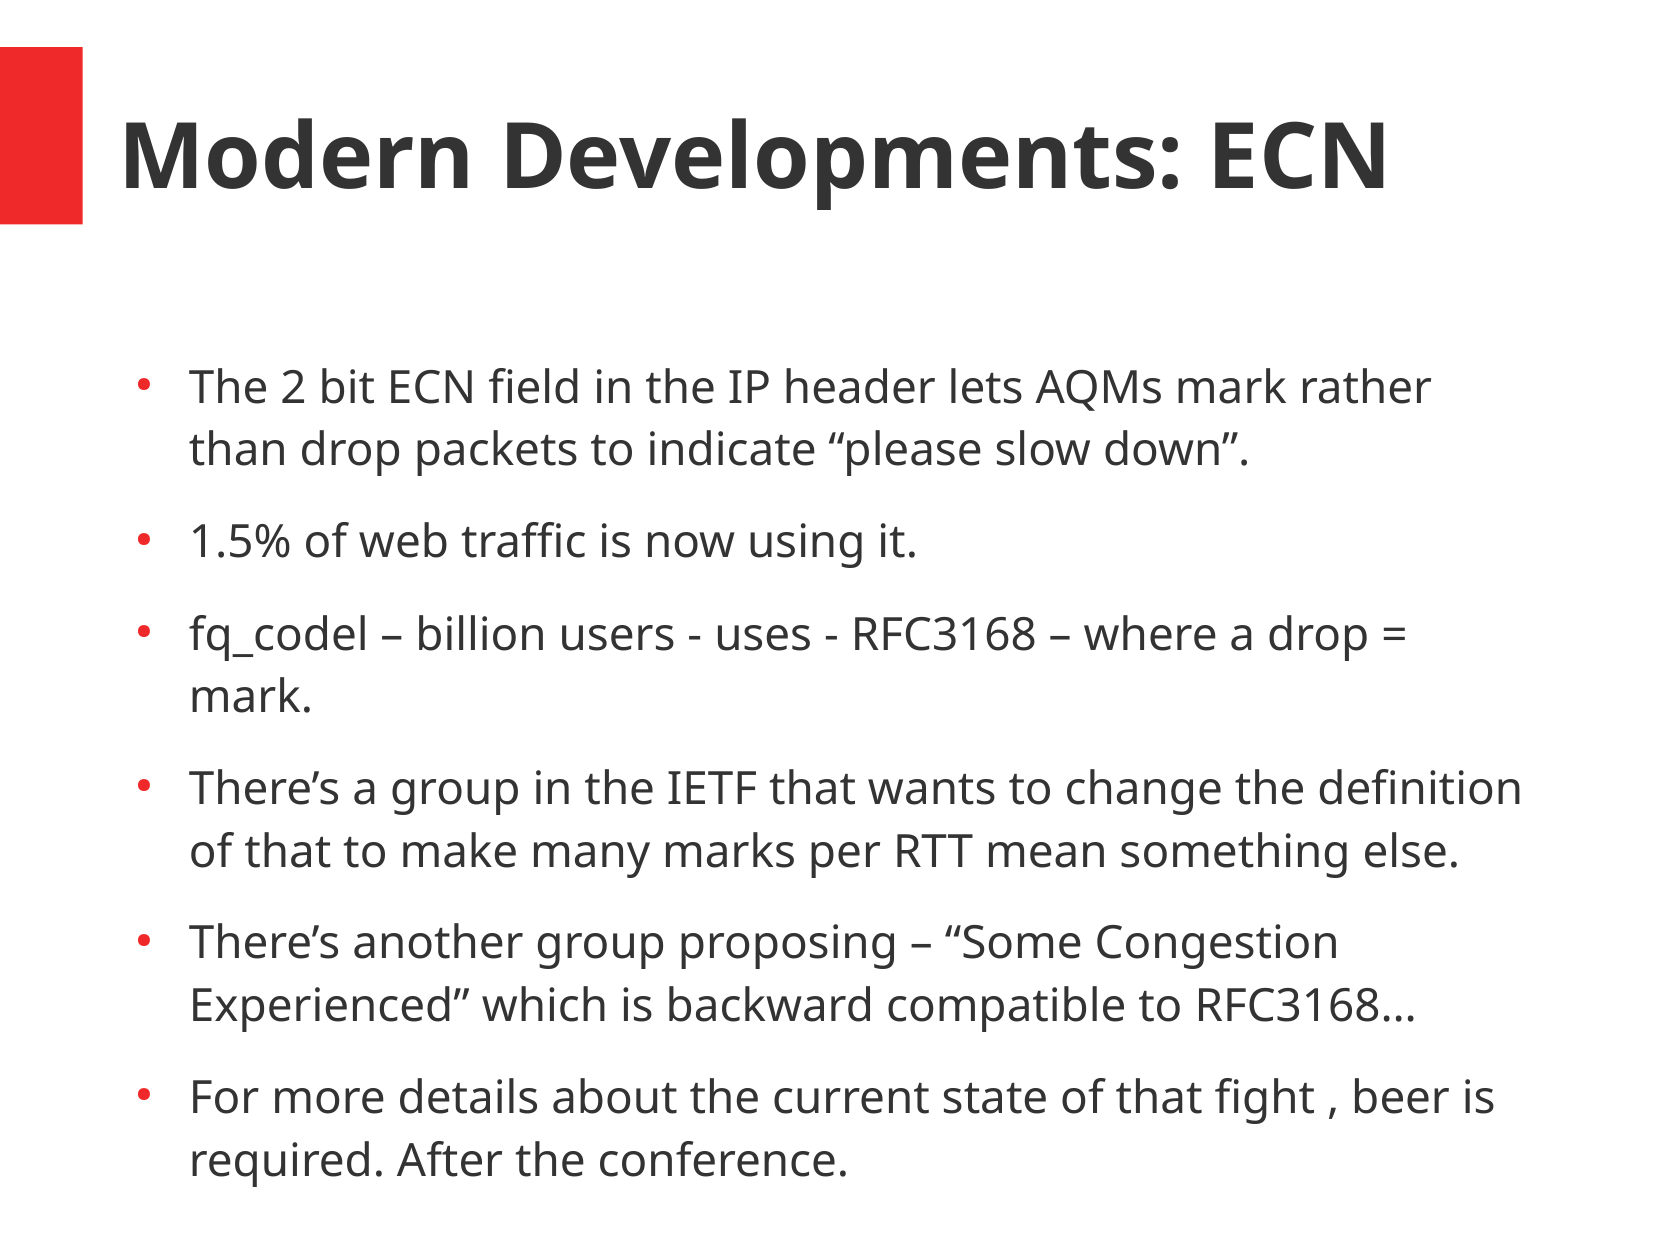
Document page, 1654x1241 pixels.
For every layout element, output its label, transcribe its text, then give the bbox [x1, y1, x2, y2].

list The 2 bit ECN field in the IP header lets AQMs mark rather than drop packets to indicate “please slow down”. 1.5% of web traffic is now using it. fq_codel – billion users - uses - RFC3168 – where a drop = mark. There’s a group in the IETF that wants to change the definition of that to make many marks per RTT mean something else. There’s another group proposing – “Some Congestion Experienced” which is backward compatible to RFC3168… For more details about the current state of that fight , beer is required. After the conference. [118, 354, 1536, 1074]
title Modern Developments: ECN [118, 49, 1571, 257]
